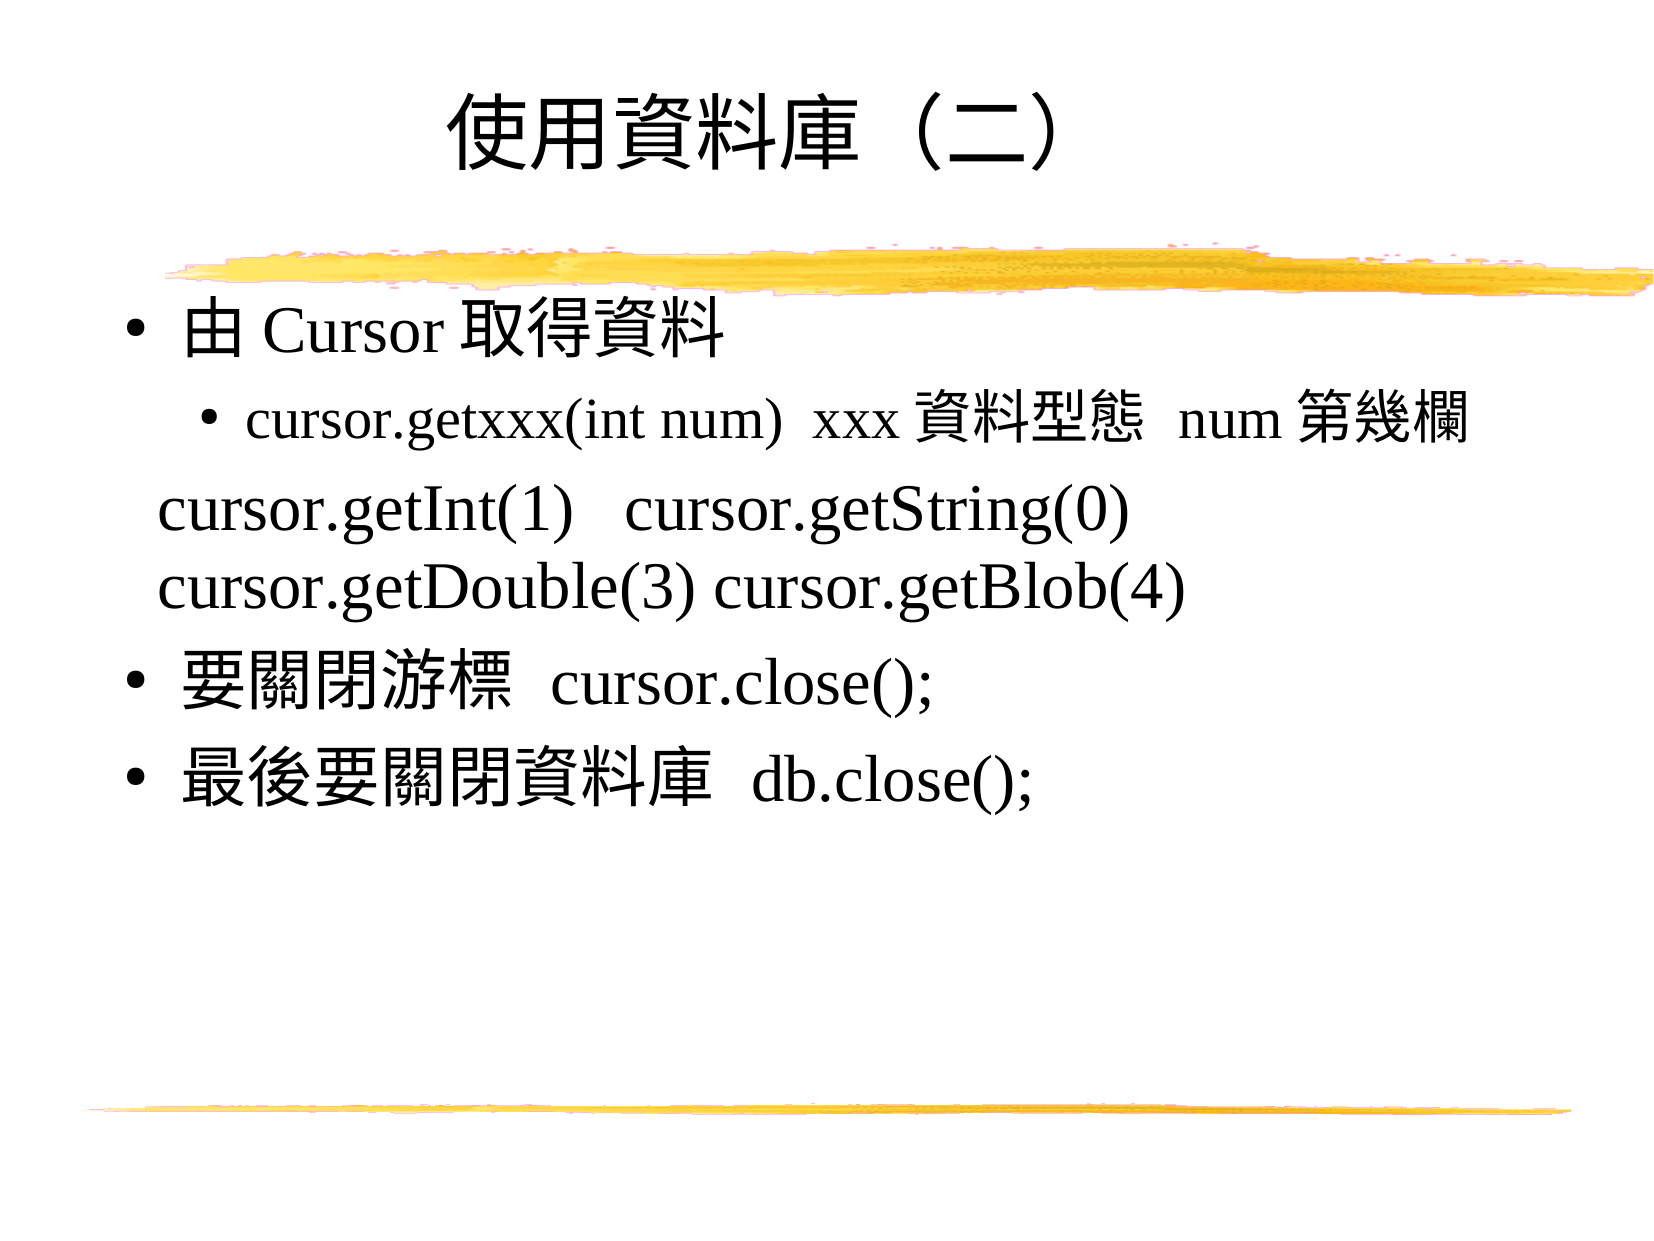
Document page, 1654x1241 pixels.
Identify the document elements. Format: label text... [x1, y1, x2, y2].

picture [165, 237, 1654, 308]
title 使用資料庫（二） [76, 28, 1482, 235]
list 由Cursor取得資料 cursor.getxxx(int num) xxx資料型態 num第幾欄 cursor.getInt(1) cursor.getString(0) cursor.getDouble(3) cursor.getBlob(4) 要關閉游標 cursor.close(); 最後要關閉資料庫 db.close(); [124, 285, 1624, 1103]
picture [82, 1102, 1571, 1117]
